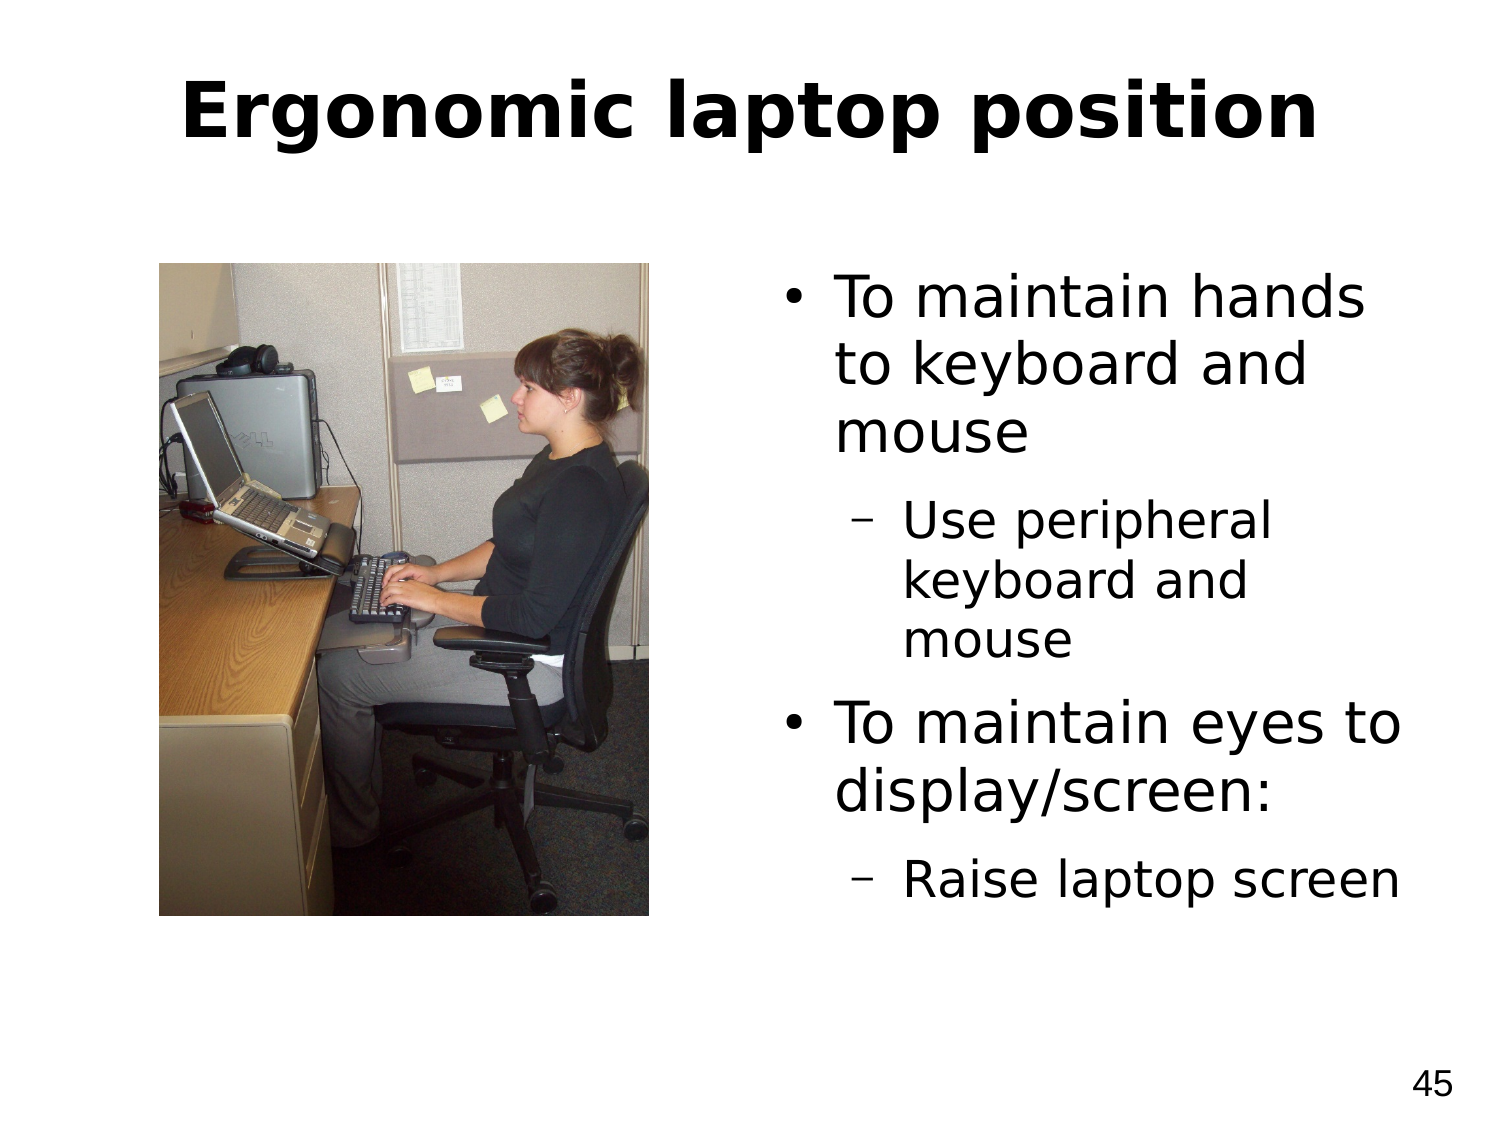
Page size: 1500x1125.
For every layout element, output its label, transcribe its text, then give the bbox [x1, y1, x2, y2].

list To maintain hands to keyboard and mouse Use peripheral keyboard and mouse To maintain eyes to display/screen: Raise laptop screen [766, 263, 1426, 916]
picture [159, 263, 649, 916]
title Ergonomic laptop position [75, 44, 1425, 177]
